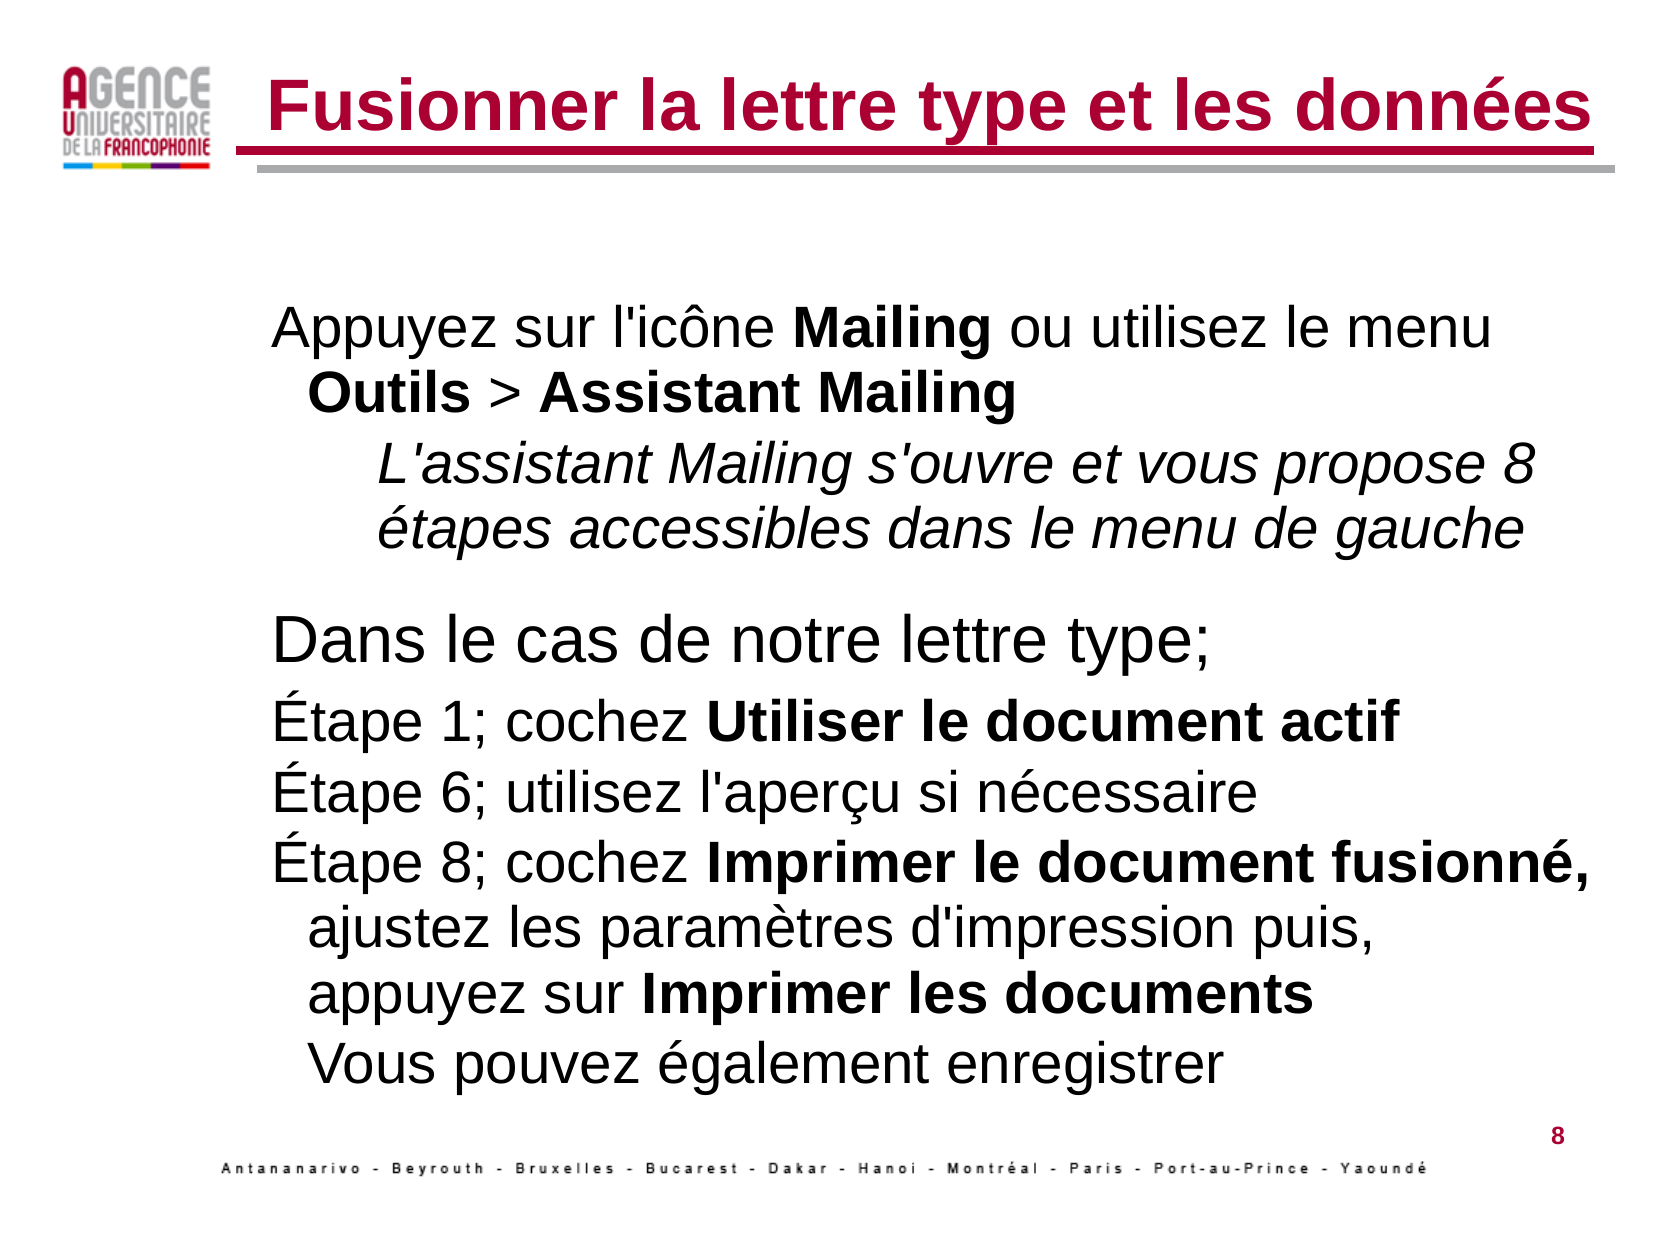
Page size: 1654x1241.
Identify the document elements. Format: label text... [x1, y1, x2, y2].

subtitle Appuyez sur l'icône Mailing ou utilisez le menu Outils > Assistant Mailing L'assistant Mailing s'ouvre et vous propose 8 étapes accessibles dans le menu de gauche Dans le cas de notre lettre type; Étape 1; cochez Utiliser le document actif Étape 6; utilisez l'aperçu si nécessaire Étape 8; cochez Imprimer le document fusionné, ajustez les paramètres d'impression puis, appuyez sur Imprimer les documents Vous pouvez également enregistrer [236, 241, 1595, 1150]
title Fusionner la lettre type et les données [236, 64, 1595, 146]
picture [29, 29, 1625, 1241]
